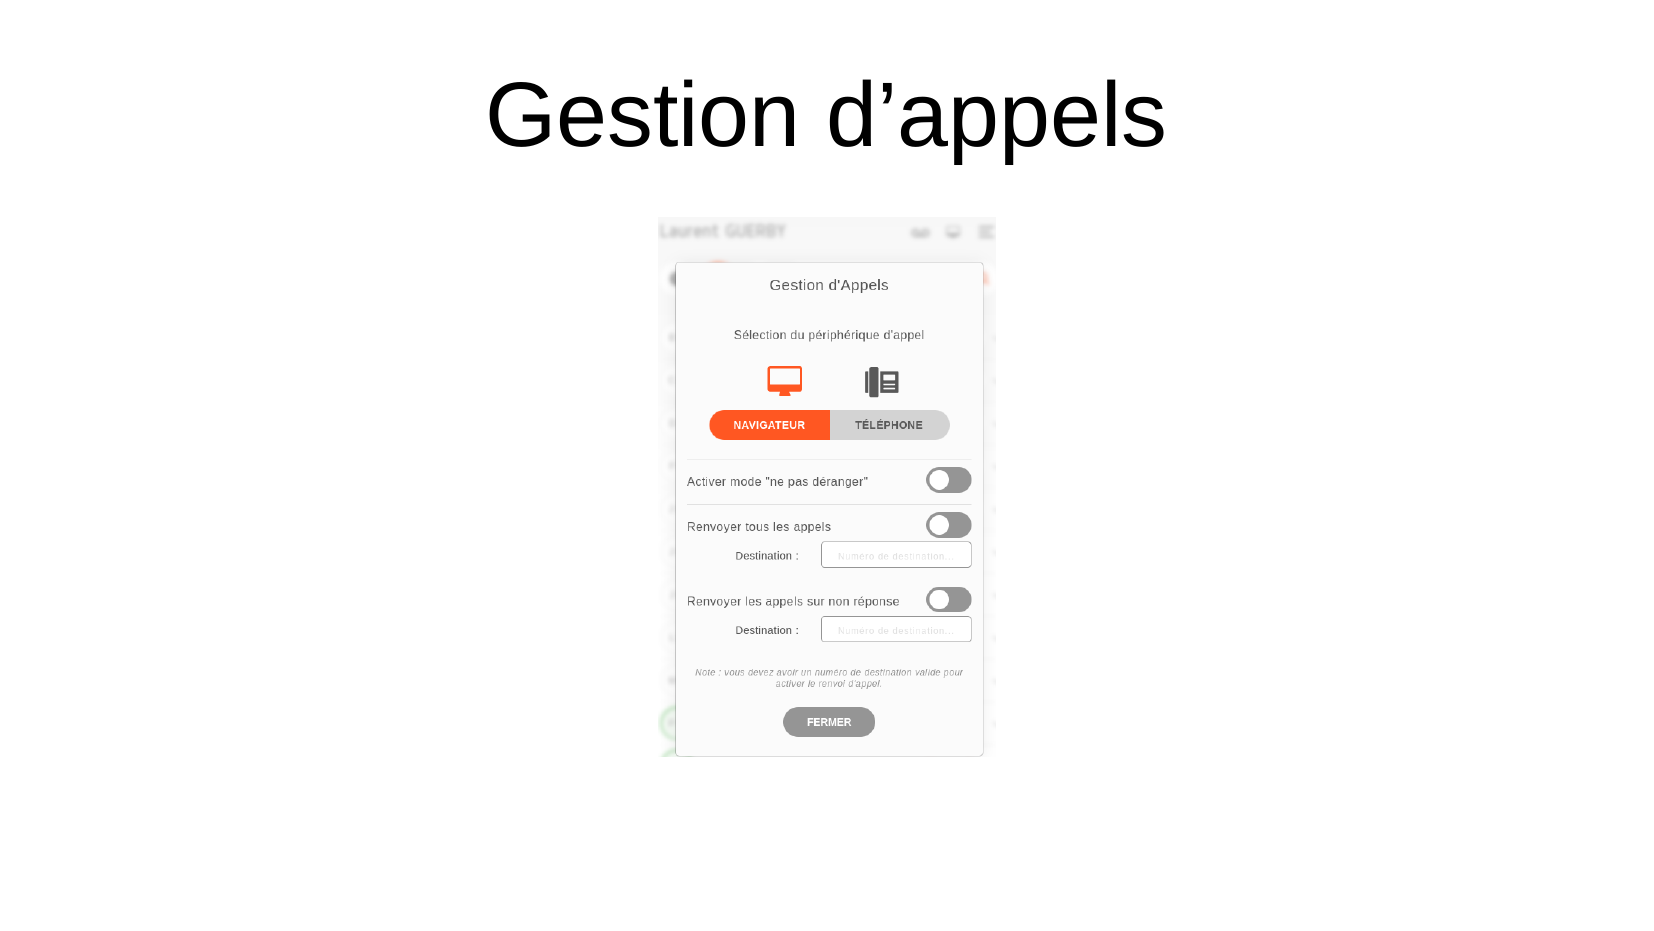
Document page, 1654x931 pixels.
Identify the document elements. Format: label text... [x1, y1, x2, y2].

title Gestion d’appels [82, 37, 1571, 193]
picture [658, 217, 996, 758]
